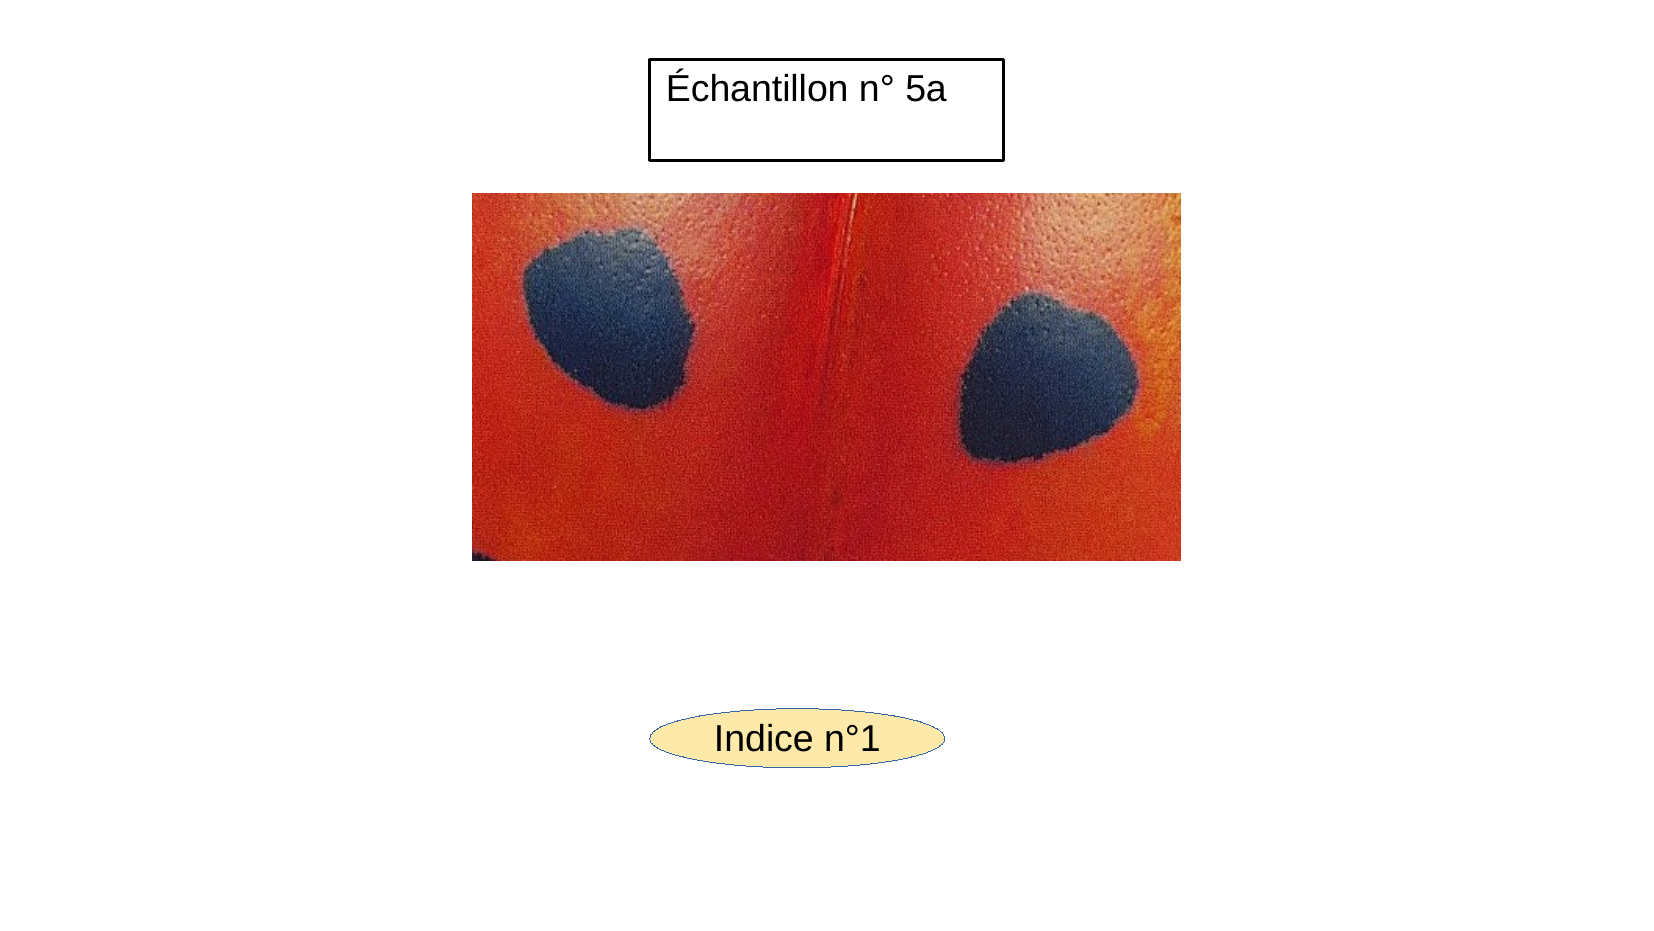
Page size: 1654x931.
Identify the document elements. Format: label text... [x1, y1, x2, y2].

text_box Indice n°1 [649, 708, 945, 768]
text_box Échantillon n° 5a [649, 59, 1004, 161]
picture [472, 193, 1181, 562]
